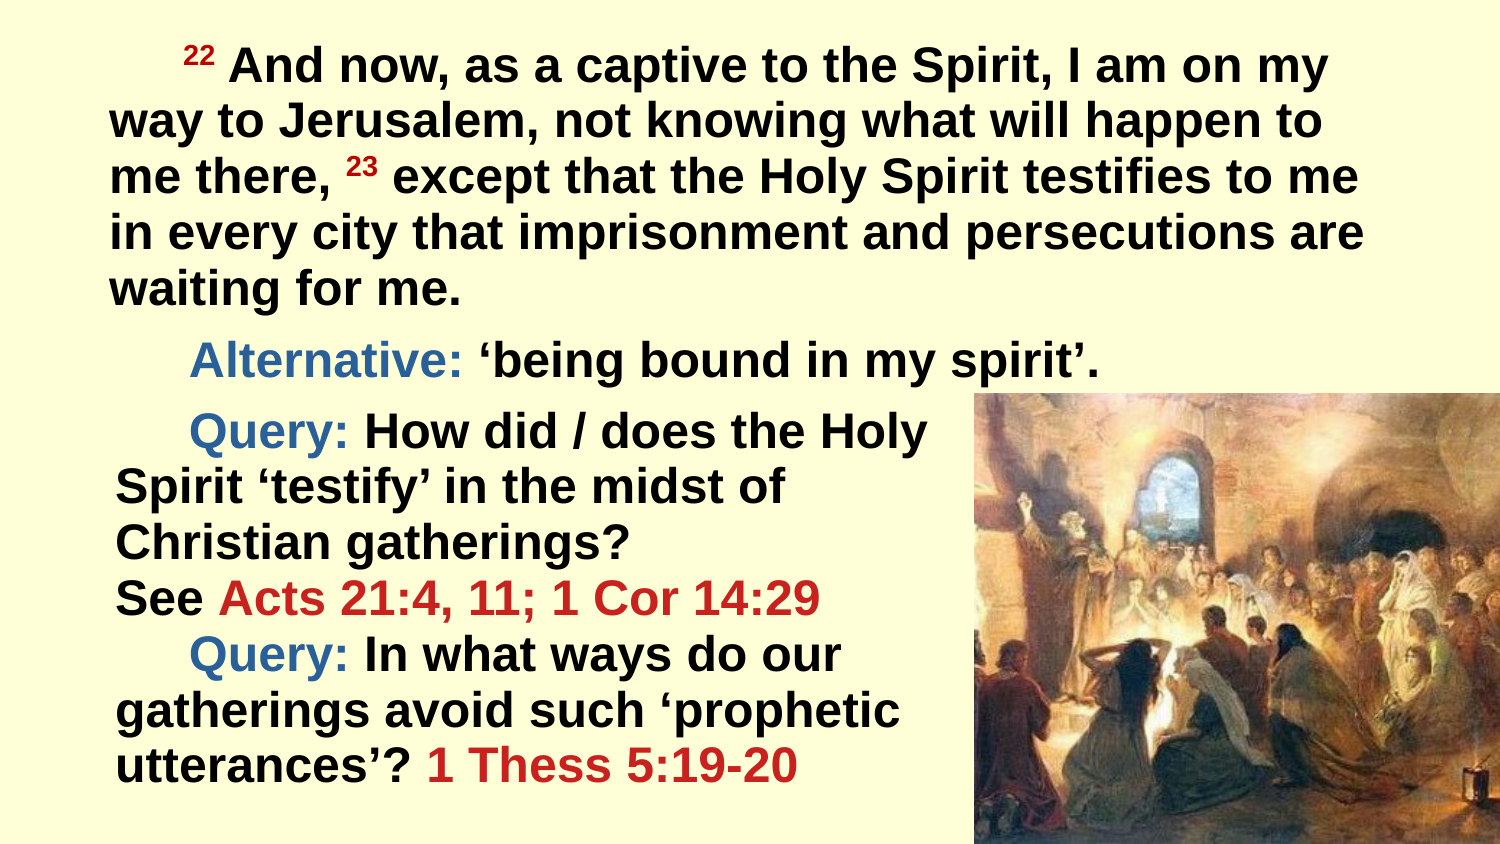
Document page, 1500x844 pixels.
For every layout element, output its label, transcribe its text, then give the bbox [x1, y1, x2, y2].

picture [974, 393, 1500, 844]
text_box Query: How did / does the Holy Spirit ‘testify’ in the midst of Christian gatherings? See Acts 21:4, 11; 1 Cor 14:29 Query: In what ways do our gatherings avoid such ‘prophetic utterances’? 1 Thess 5:19-20 [100, 395, 963, 801]
text_box 22 And now, as a captive to the Spirit, I am on my way to Jerusalem, not knowing what will happen to me there, 23 except that the Holy Spirit testifies to me in every city that imprisonment and persecutions are waiting for me. [94, 29, 1424, 324]
text_box Alternative: ‘being bound in my spirit’. [100, 324, 1312, 396]
